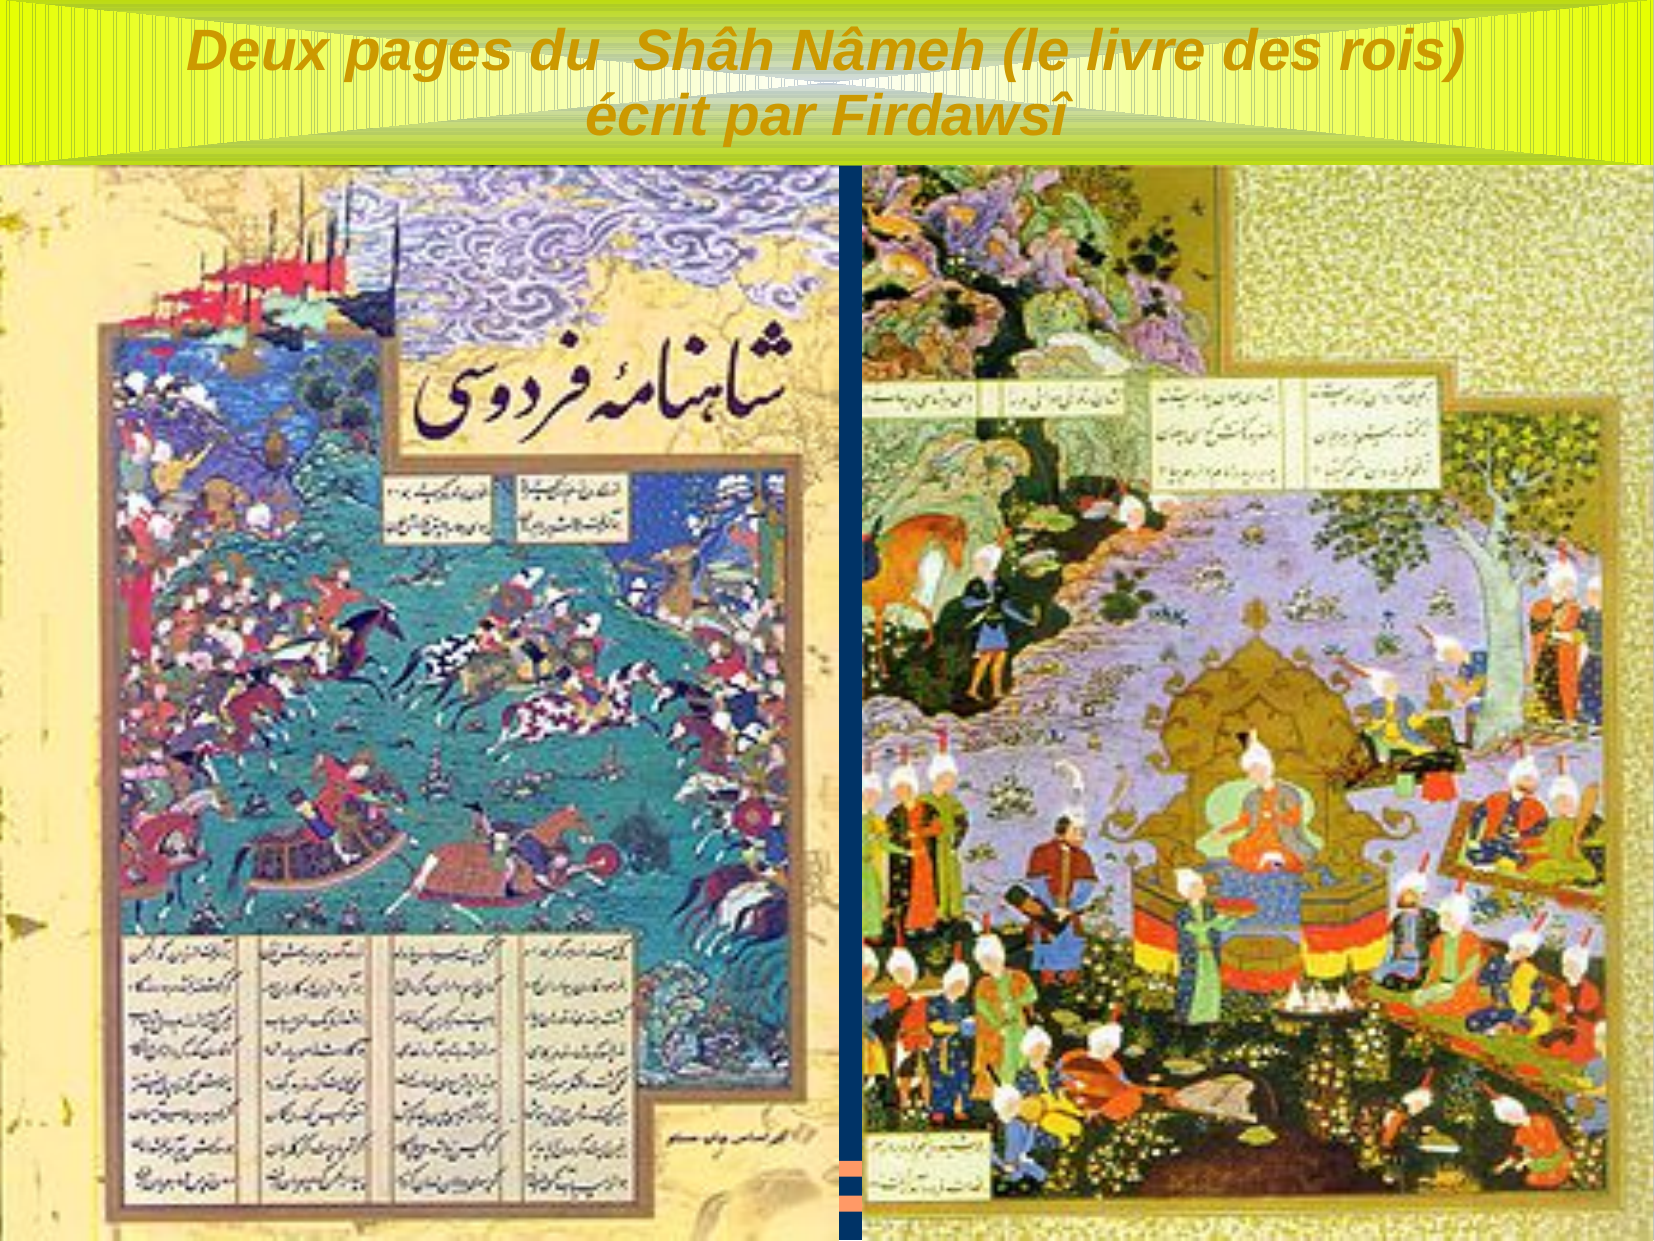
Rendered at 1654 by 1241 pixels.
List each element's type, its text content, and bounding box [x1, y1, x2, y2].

picture [0, 165, 839, 1241]
picture [862, 165, 1654, 1241]
title Deux pages du Shâh Nâmeh (le livre des rois) écrit par Firdawsî [0, 0, 1654, 166]
